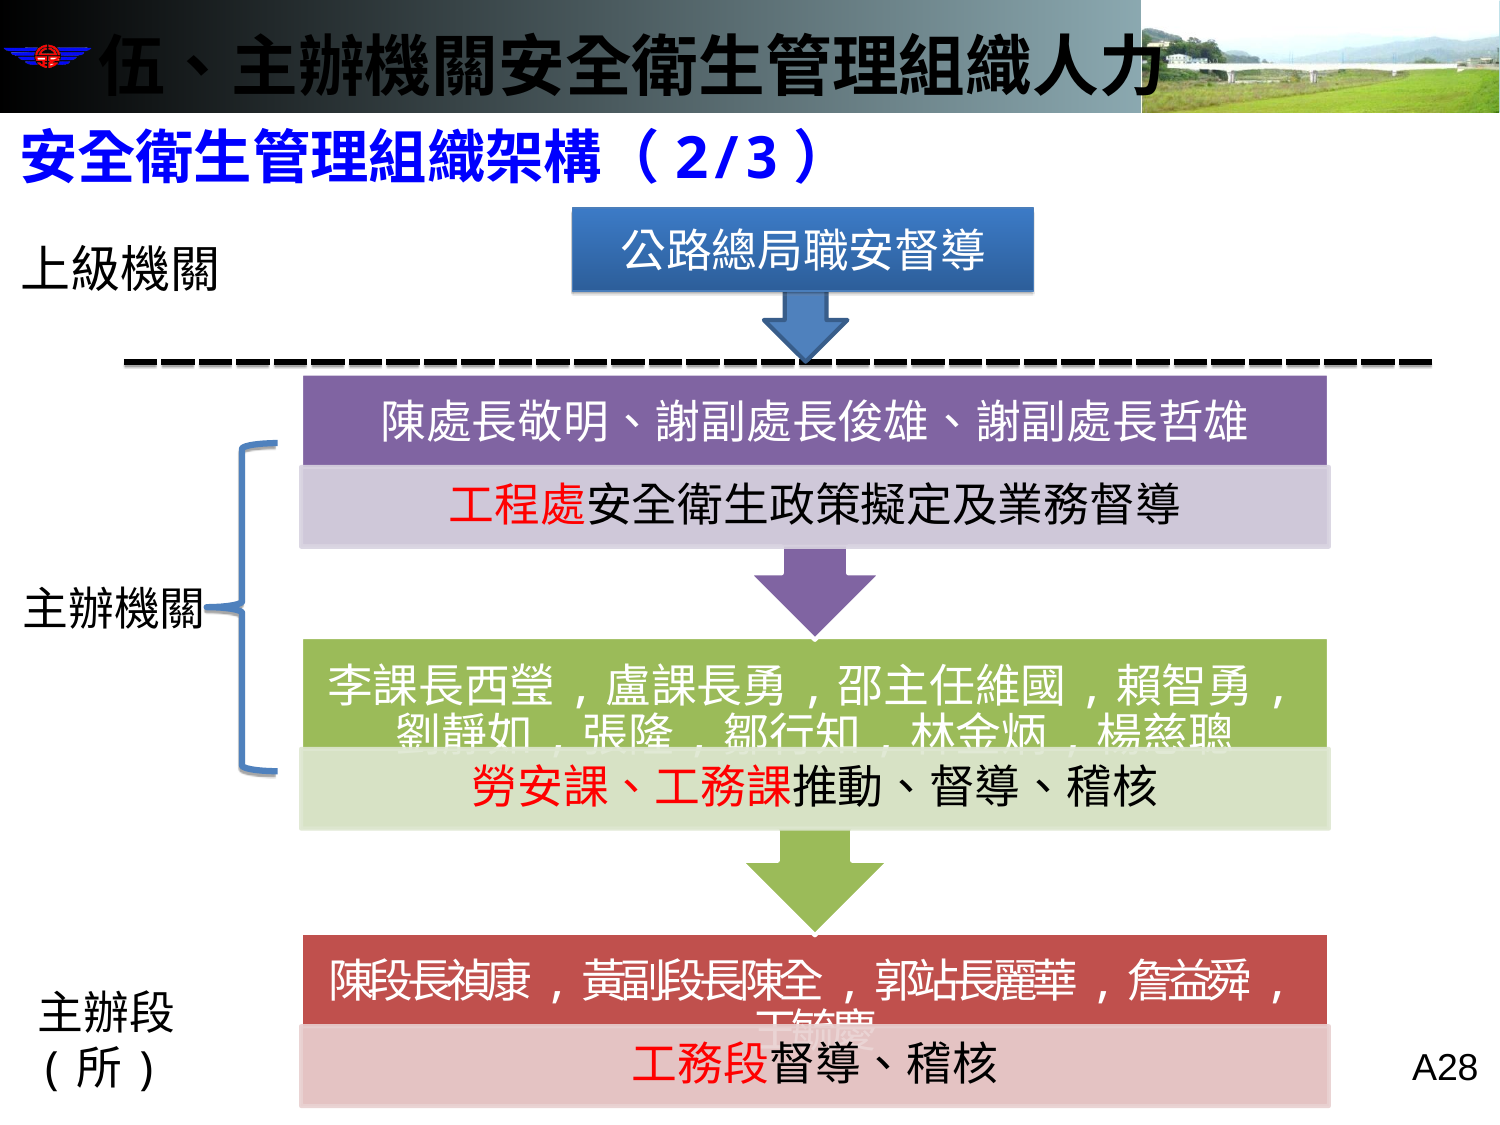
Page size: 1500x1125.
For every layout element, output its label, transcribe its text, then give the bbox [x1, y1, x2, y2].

text_box 主辦段(所) [22, 975, 302, 1047]
text_box 李課長西瑩,盧課長勇,邵主任維國,賴智勇,劉靜如,張隆,鄒行知,林金炳,楊慈聰 [301, 637, 1329, 748]
text_box 公路總局職安督導 [573, 208, 1034, 291]
text_box 李課長西瑩,盧課長勇,邵主任維國,賴智勇,劉靜如,張隆,鄒行知,林金炳,楊慈聰 [301, 829, 1329, 936]
text_box [763, 291, 848, 362]
text_box 工務段督導、稽核 [301, 1026, 1329, 1106]
text_box 陳段長禎康,黃副段長陳全,郭站長麗華,詹益舜,王毓慶 [301, 932, 1329, 1026]
text_box 工程處安全衛生政策擬定及業務督導 [301, 467, 1329, 547]
picture [1181, 0, 1500, 113]
text_box 陳處長敬明、謝副處長俊雄、謝副處長哲雄 [301, 373, 1329, 467]
text_box 勞安課、工務課推動、督導、稽核 [301, 748, 1329, 829]
text_box A28 [1397, 1035, 1500, 1096]
text_box 陳處長敬明、謝副處長俊雄、謝副處長哲雄 [748, 547, 882, 640]
text_box 上級機關 [5, 230, 241, 307]
text_box 主辦機關 [7, 571, 237, 643]
text_box 伍、主辦機關安全衛生管理組織人力 [0, 0, 1181, 115]
text_box 安全衛生管理組織架構（2/3） [4, 113, 1356, 209]
